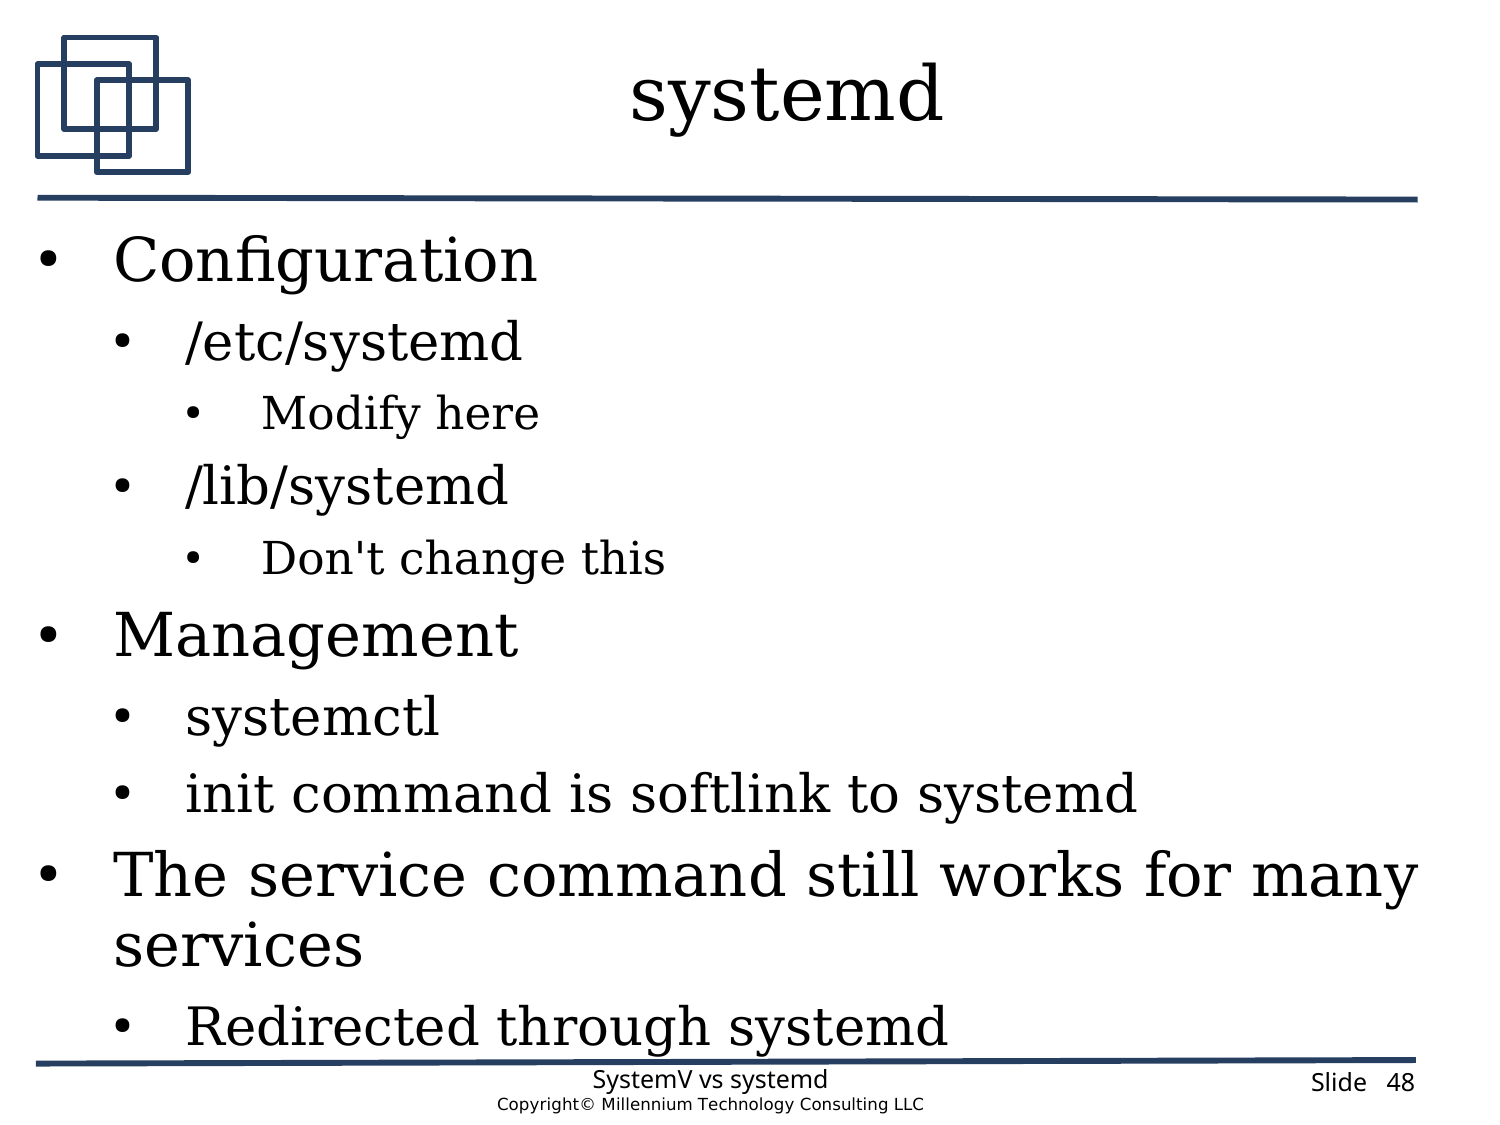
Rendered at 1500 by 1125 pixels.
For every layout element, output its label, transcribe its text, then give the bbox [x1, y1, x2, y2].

title systemd [150, 0, 1425, 188]
list Configuration /etc/systemd Modify here /lib/systemd Don't change this Management systemctl init command is softlink to systemd The service command still works for many services Redirected through systemd [37, 224, 1425, 1058]
